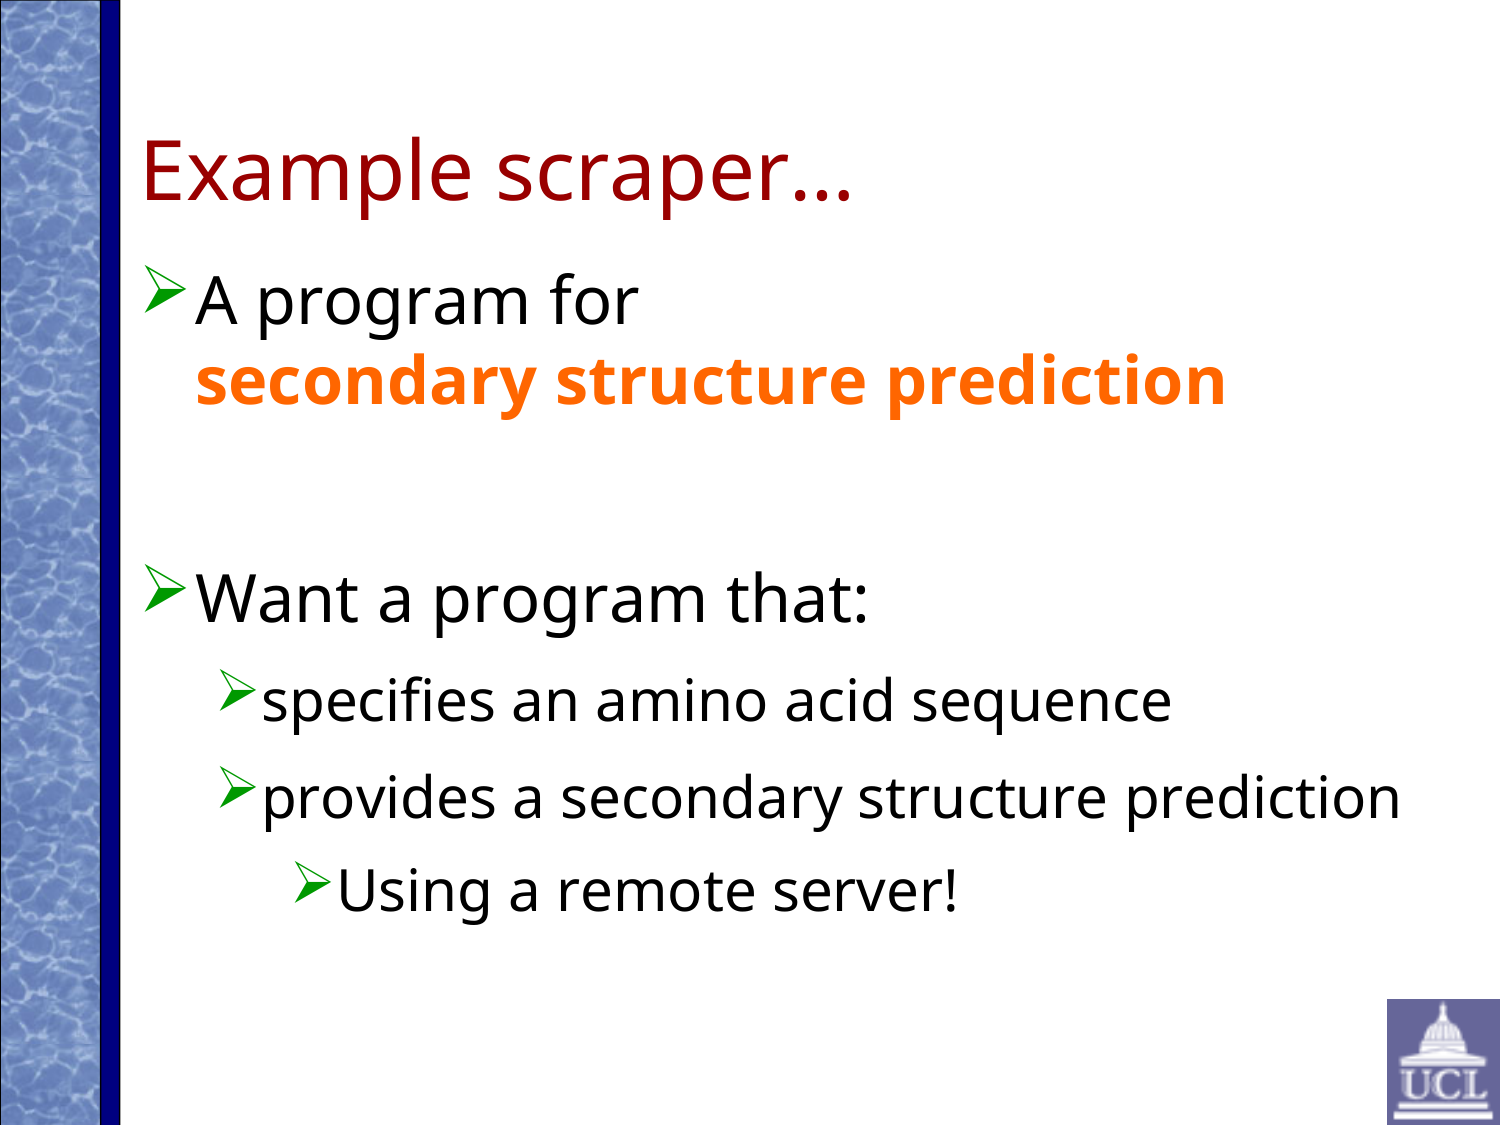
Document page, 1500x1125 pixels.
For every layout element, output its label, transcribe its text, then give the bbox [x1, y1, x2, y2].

picture [1387, 999, 1500, 1125]
picture [1, 1, 99, 1125]
title Example scraper… [124, 37, 1413, 225]
list A program for secondary structure prediction Want a program that: specifies an amino acid sequence provides a secondary structure prediction Using a remote server! [125, 249, 1463, 1088]
